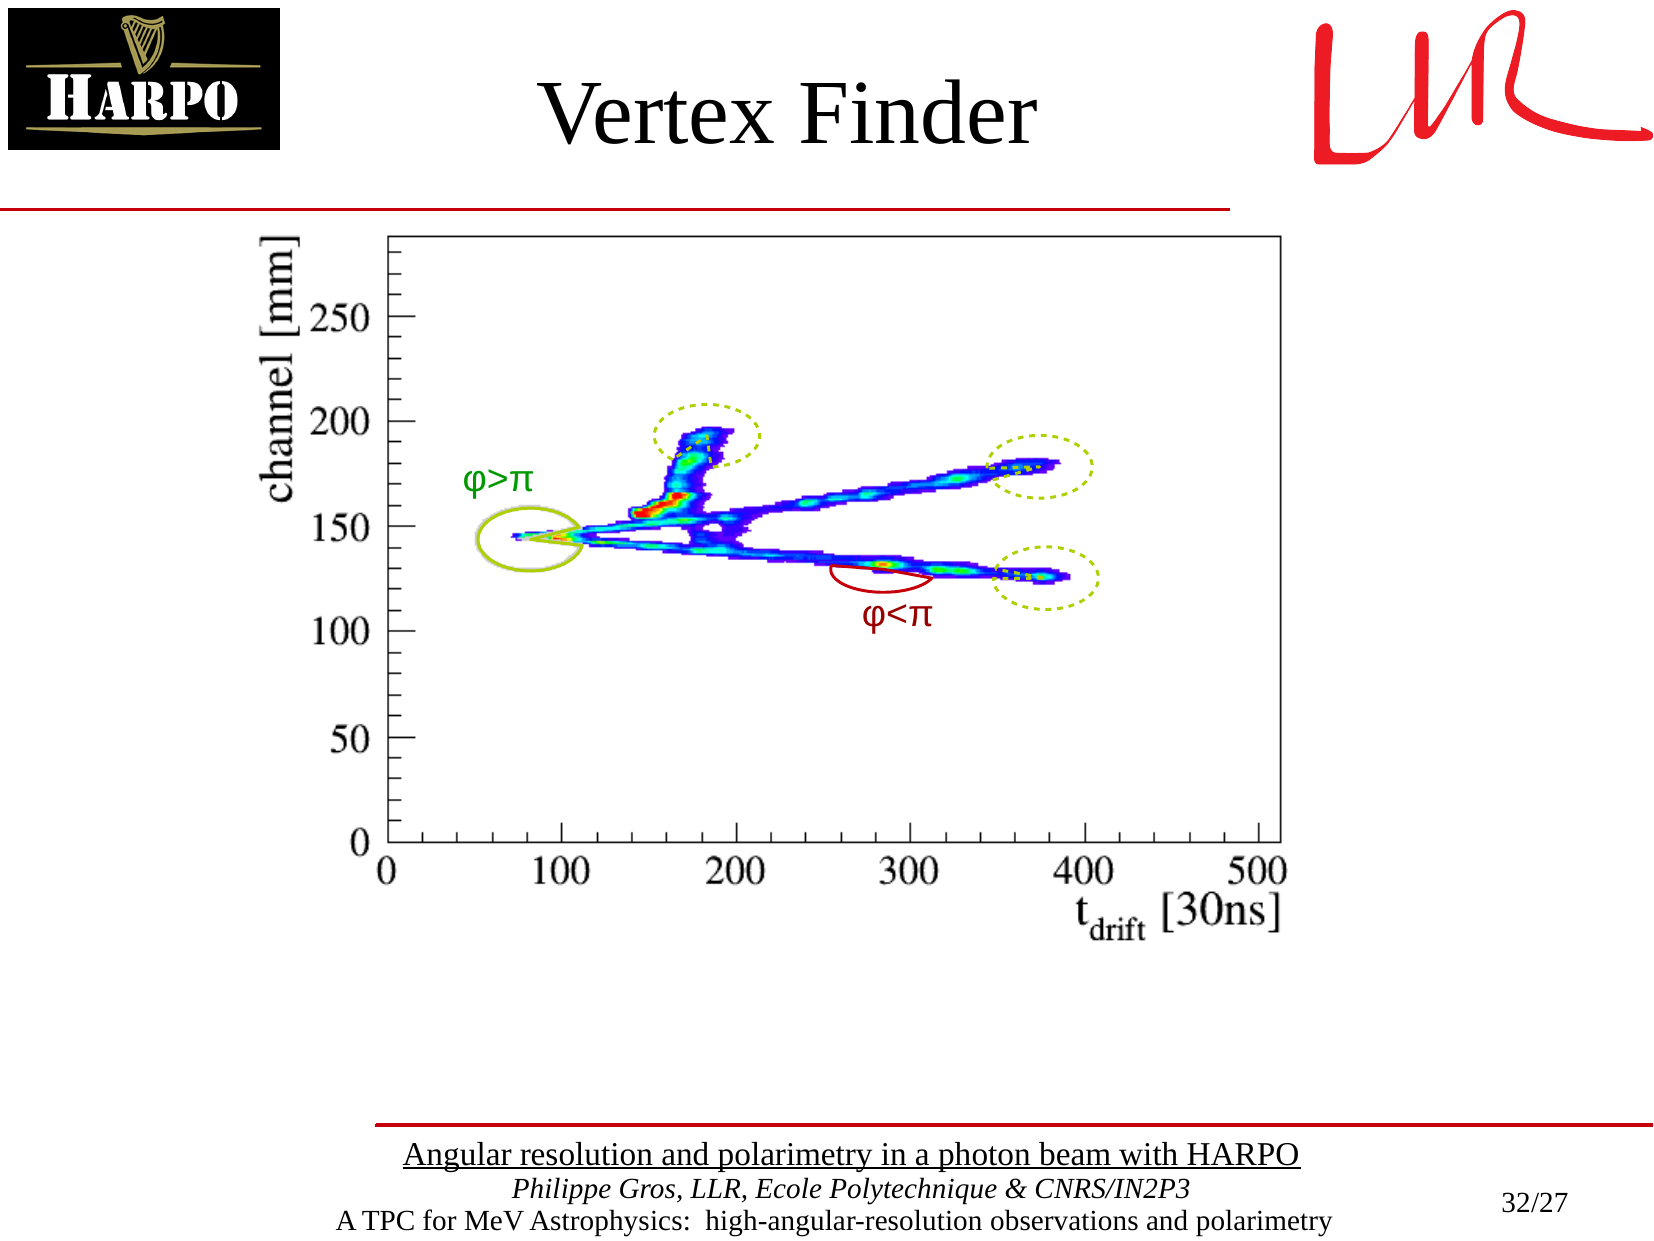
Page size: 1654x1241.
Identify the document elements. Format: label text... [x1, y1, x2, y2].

text_box φ>π [447, 450, 633, 508]
title Vertex Finder [285, 15, 1291, 211]
text_box φ<π [847, 585, 1032, 642]
picture [1314, 10, 1653, 165]
picture [8, 8, 280, 150]
picture [225, 214, 1313, 953]
